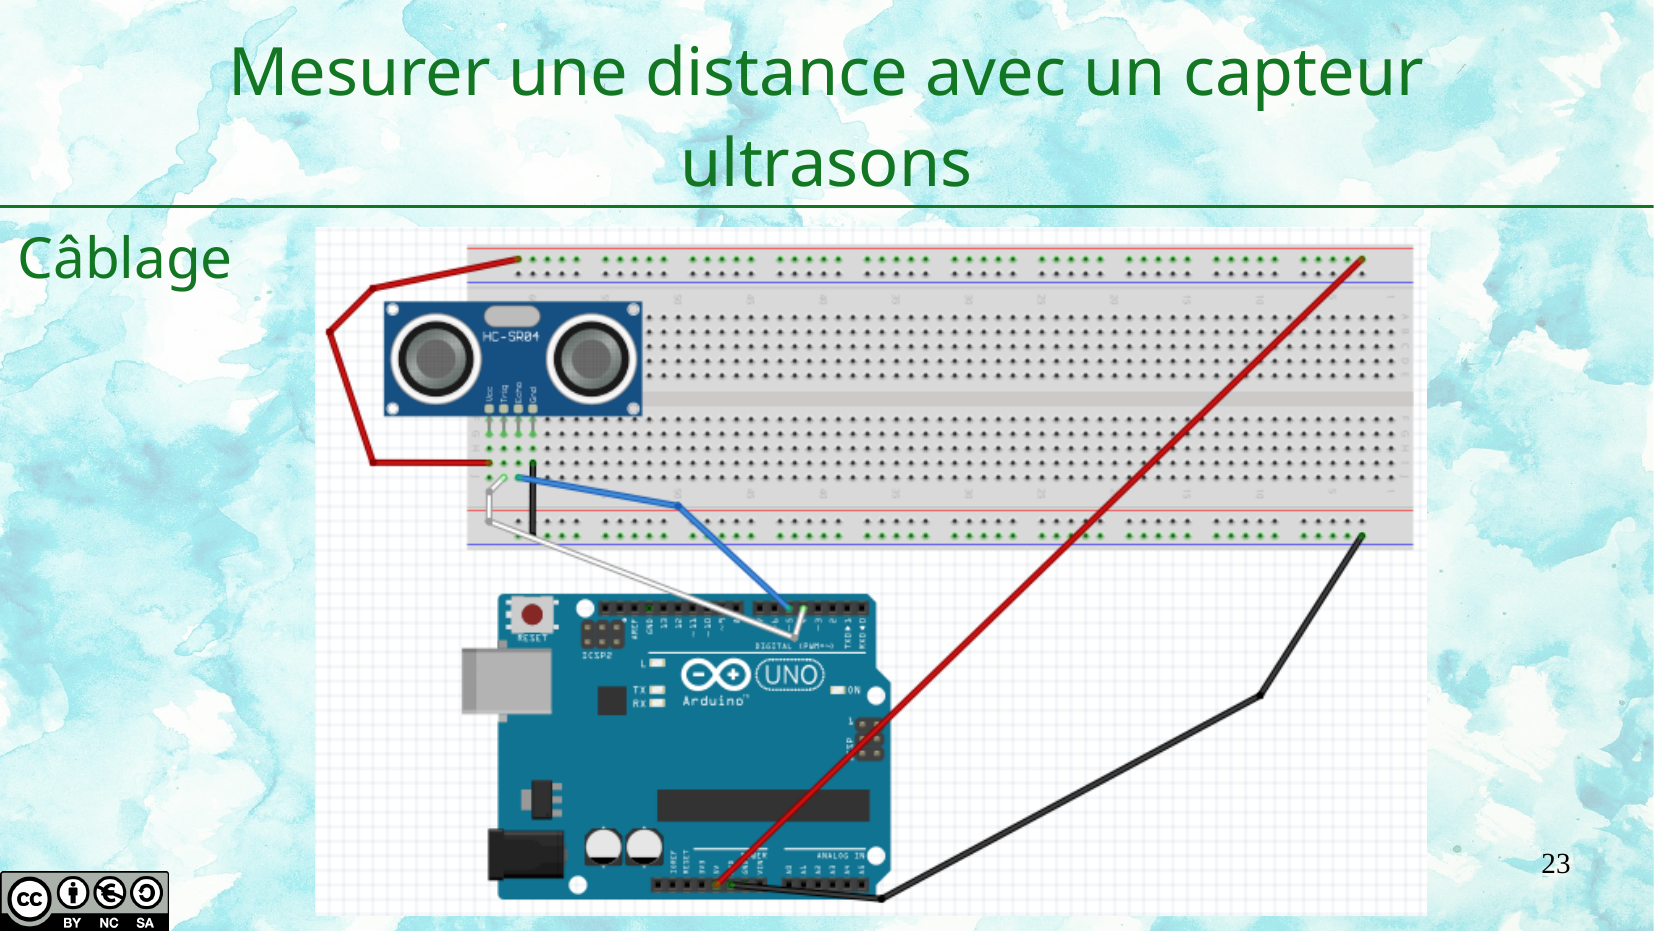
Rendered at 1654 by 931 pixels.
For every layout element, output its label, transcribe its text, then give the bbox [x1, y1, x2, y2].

list Câblage [17, 217, 1506, 296]
title Mesurer une distance avec un capteur ultrasons [82, 23, 1571, 206]
picture [315, 227, 1427, 916]
picture [0, 871, 169, 931]
